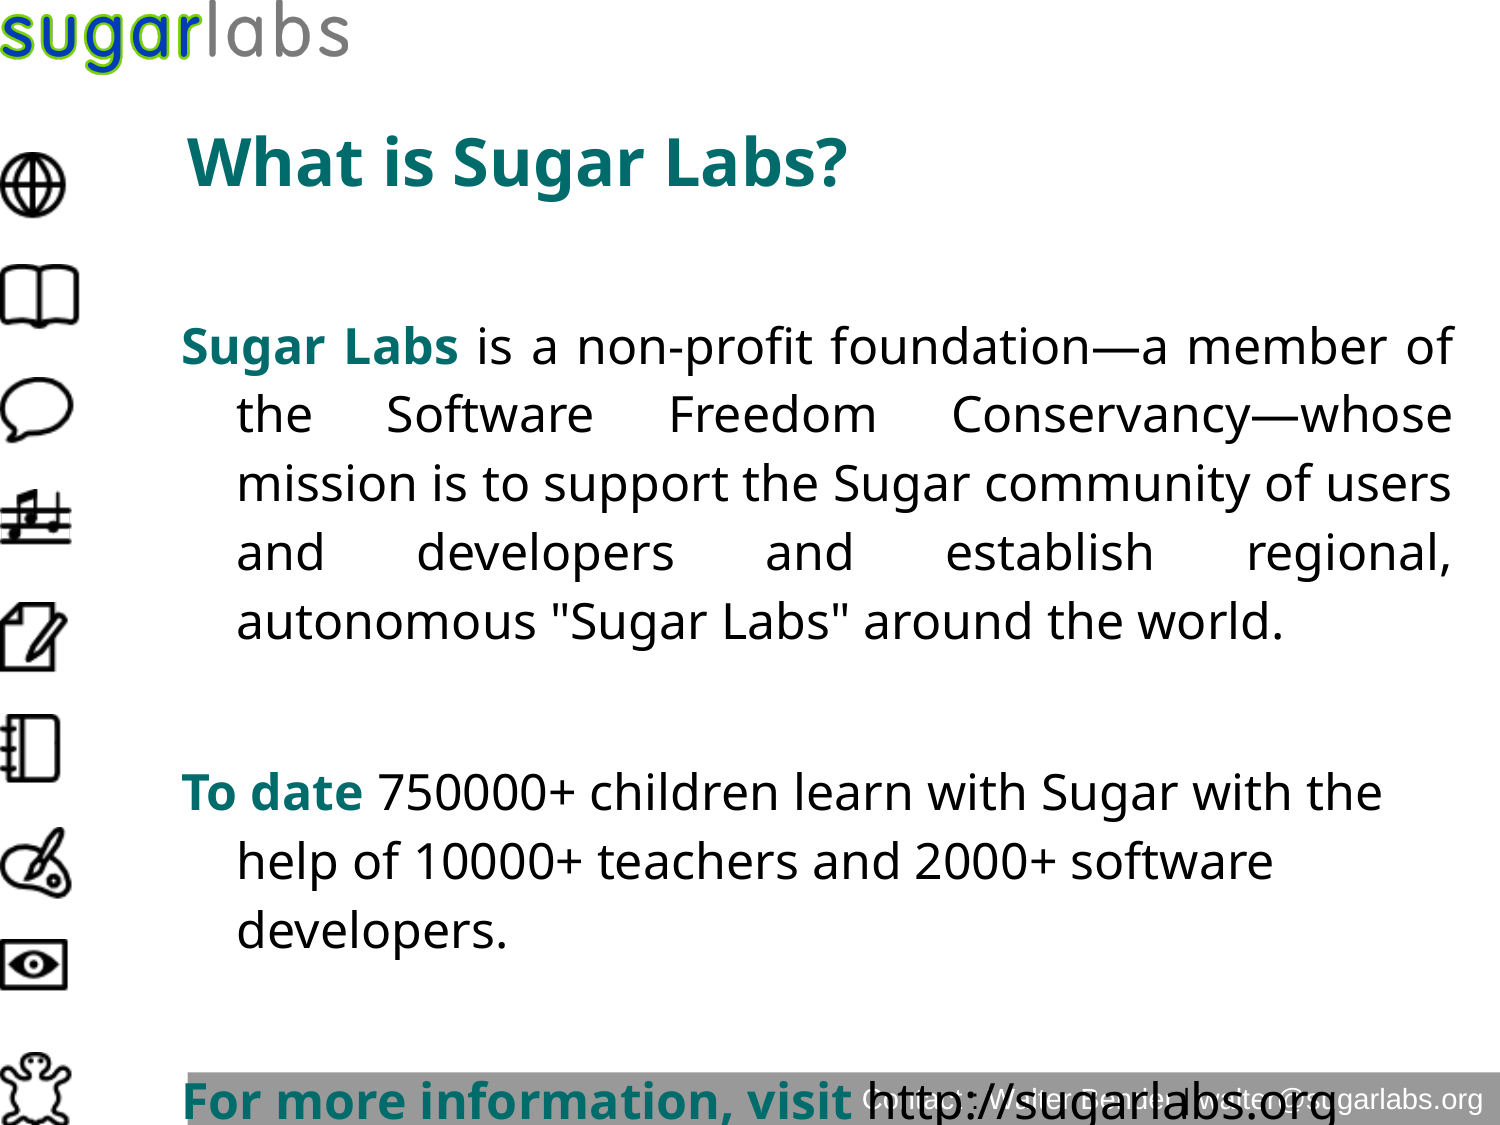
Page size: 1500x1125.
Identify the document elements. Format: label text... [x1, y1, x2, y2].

picture [0, 827, 104, 918]
picture [0, 264, 104, 356]
picture [0, 489, 104, 581]
picture [0, 152, 104, 243]
picture [0, 602, 104, 693]
title What is Sugar Labs? [187, 82, 1500, 226]
picture [0, 1052, 104, 1125]
picture [0, 939, 104, 1031]
list Sugar Labs is a non-profit foundation—a member of the Software Freedom Conservancy—whose mission is to support the Sugar community of users and developers and establish regional, autonomous "Sugar Labs" around the world. To date 750000+ children learn with Sugar with the help of 10000+ teachers and 2000+ software developers. For more information, visit http://sugarlabs.org [181, 224, 1454, 1015]
picture [0, 714, 104, 806]
picture [0, 377, 104, 468]
picture [0, 0, 348, 75]
